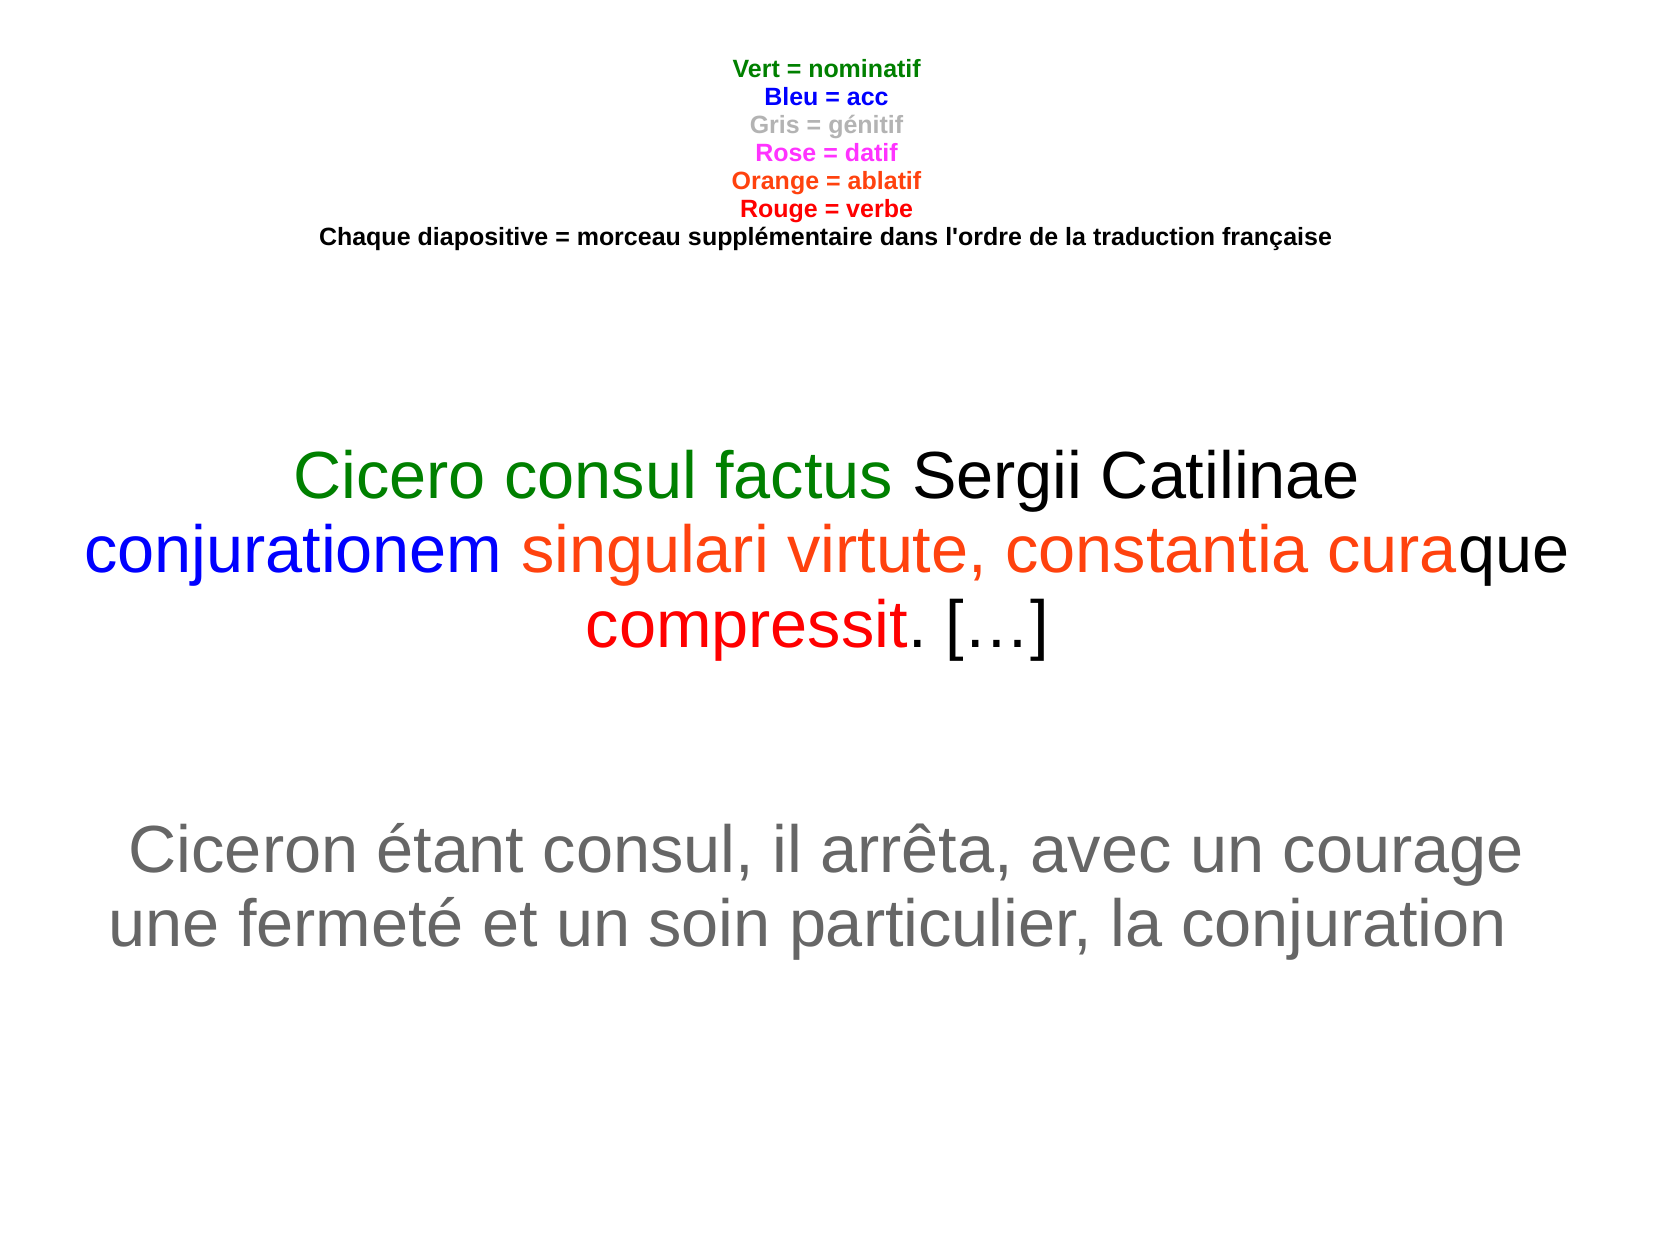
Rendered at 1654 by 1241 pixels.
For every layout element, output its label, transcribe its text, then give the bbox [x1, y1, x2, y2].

title Vert = nominatif Bleu = acc Gris = génitif Rose = datif Orange = ablatif Rouge = verbe Chaque diapositive = morceau supplémentaire dans l'ordre de la traduction française [82, 49, 1571, 257]
subtitle Cicero consul factus Sergii Catilinae conjurationem singulari virtute, constantia curaque compressit. […] Ciceron étant consul, il arrêta, avec un courage une fermeté et un soin particulier, la conjuration [82, 290, 1571, 1109]
